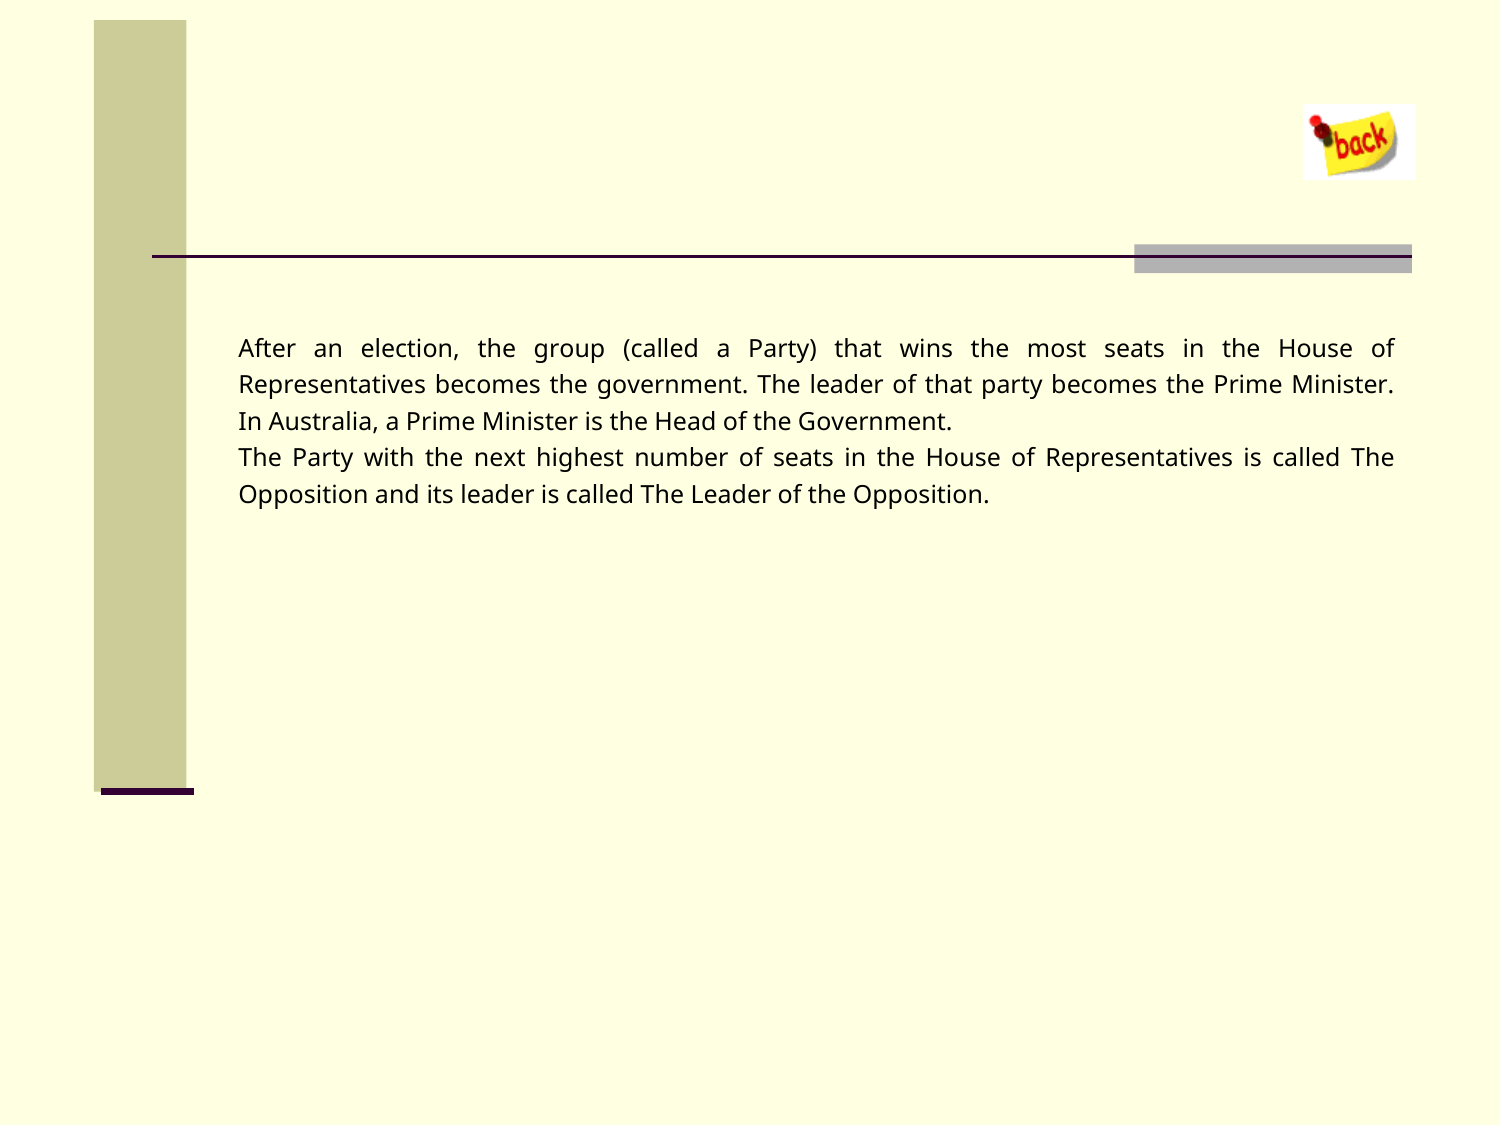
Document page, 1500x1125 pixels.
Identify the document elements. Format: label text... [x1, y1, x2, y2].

picture [1303, 104, 1416, 180]
text_box After an election, the group (called a Party) that wins the most seats in the House of Representatives becomes the government. The leader of that party becomes the Prime Minister. In Australia, a Prime Minister is the Head of the Government. The Party with the next highest number of seats in the House of Representatives is called The Opposition and its leader is called The Leader of the Opposition. [238, 328, 1397, 611]
